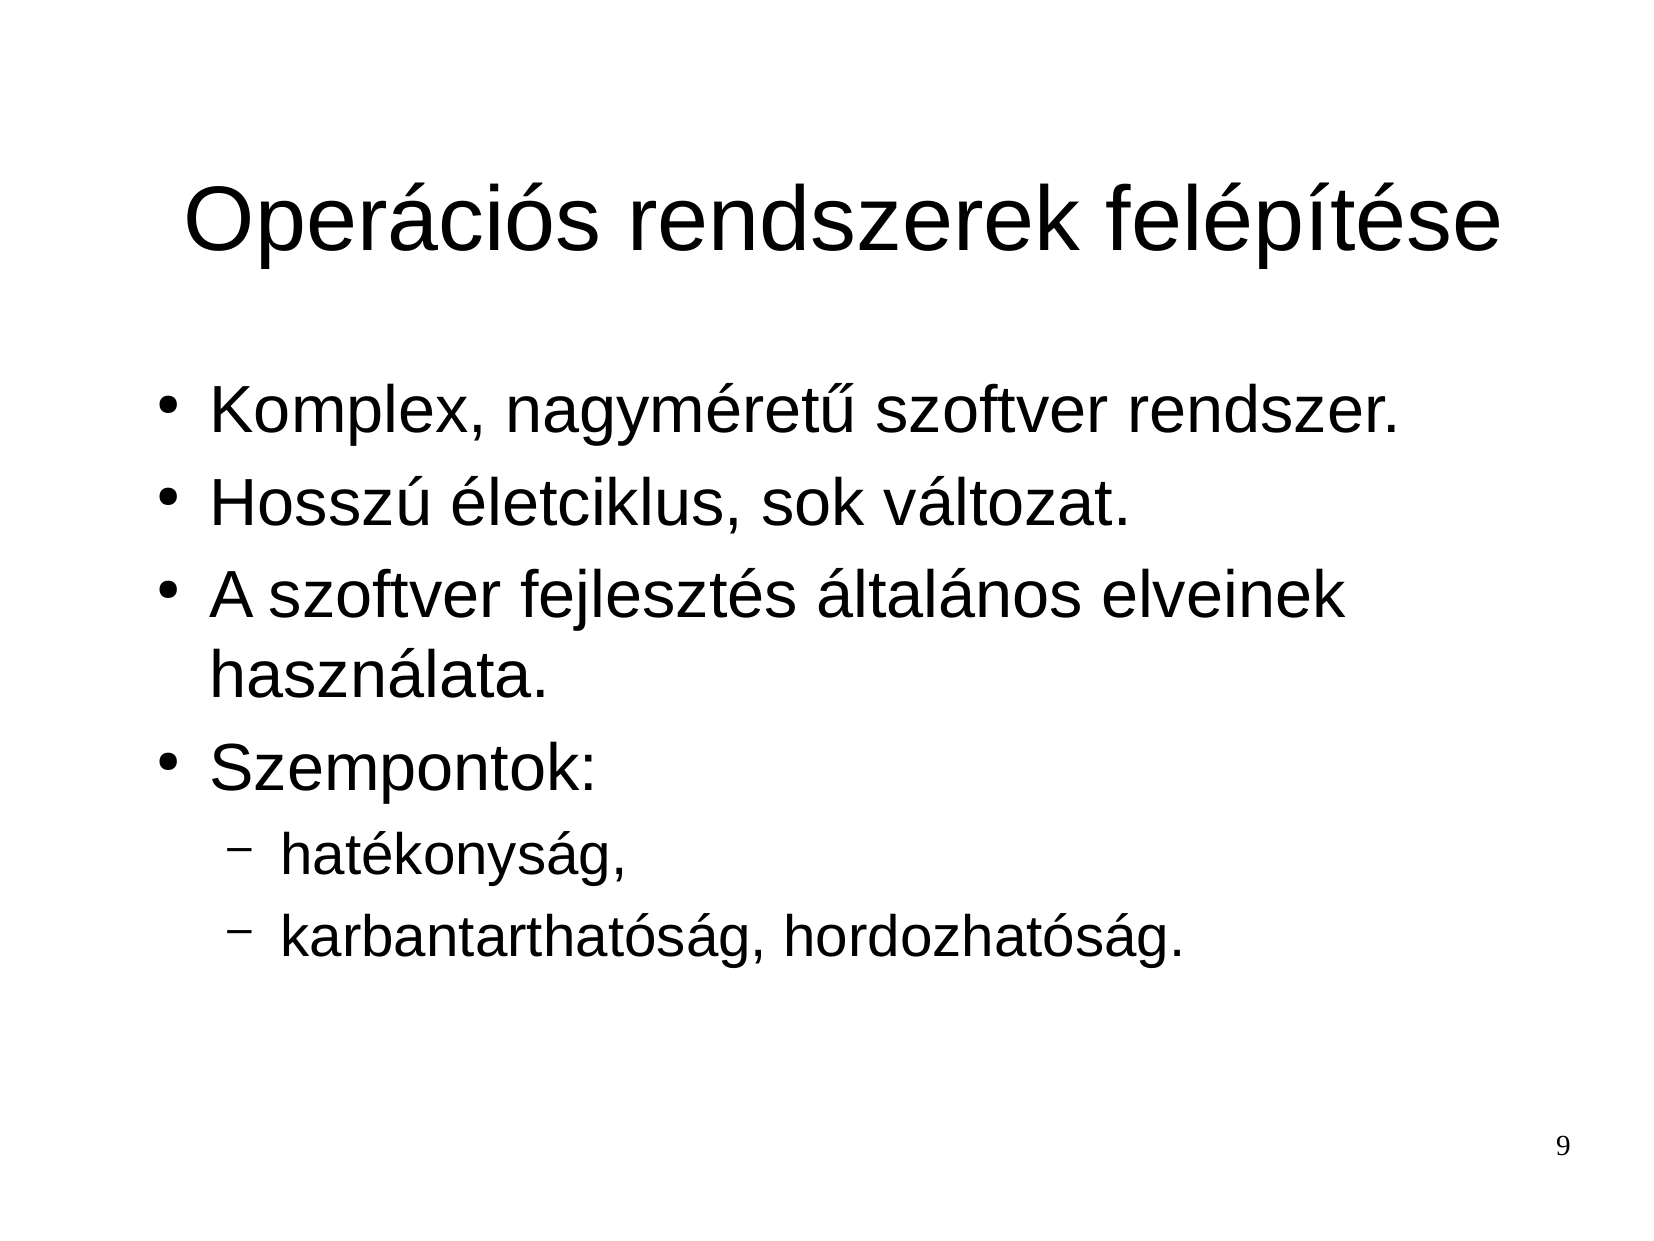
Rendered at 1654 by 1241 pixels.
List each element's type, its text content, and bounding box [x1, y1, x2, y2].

title Operációs rendszerek felépítése [124, 110, 1530, 317]
list Komplex, nagyméretű szoftver rendszer. Hosszú életciklus, sok változat. A szoftver fejlesztés általános elveinek használata. Szempontok: hatékonyság, karbantarthatóság, hordozhatóság. [124, 358, 1544, 1186]
